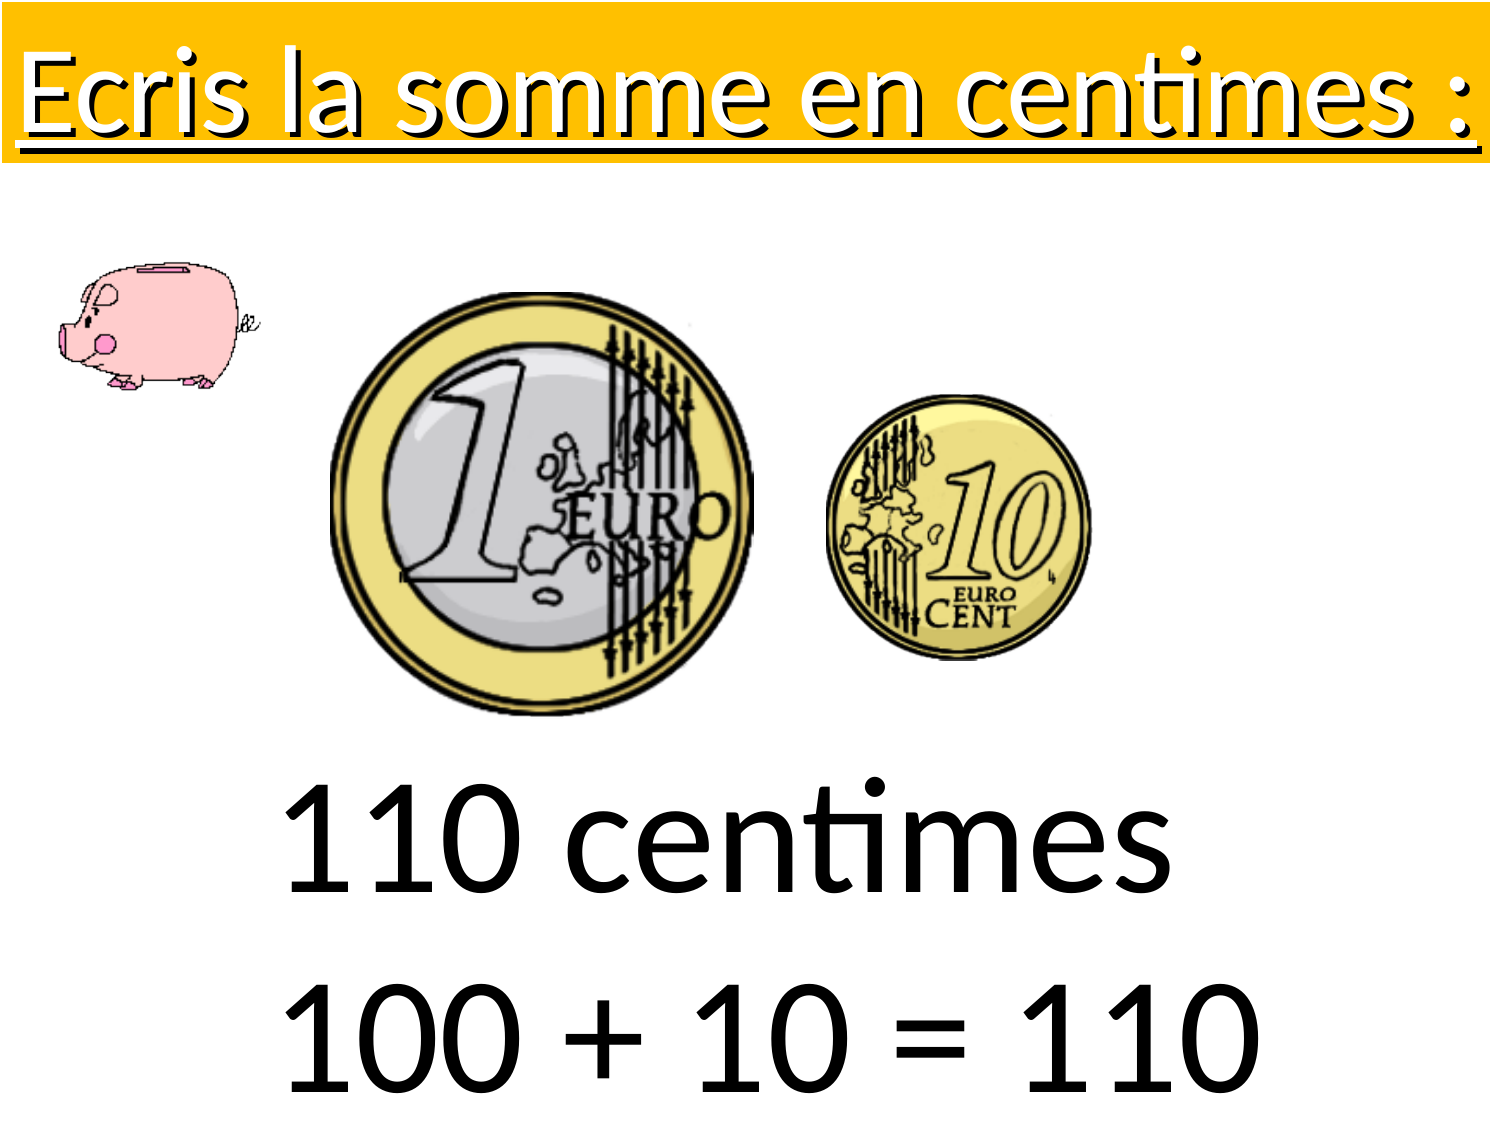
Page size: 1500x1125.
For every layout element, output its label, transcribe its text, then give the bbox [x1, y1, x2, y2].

picture [32, 151, 283, 394]
picture [826, 393, 1094, 661]
text_box 110 centimes 100 + 10 = 110 [256, 718, 1279, 1125]
picture [330, 292, 754, 718]
text_box Ecris la somme en centimes : [0, 0, 1492, 165]
